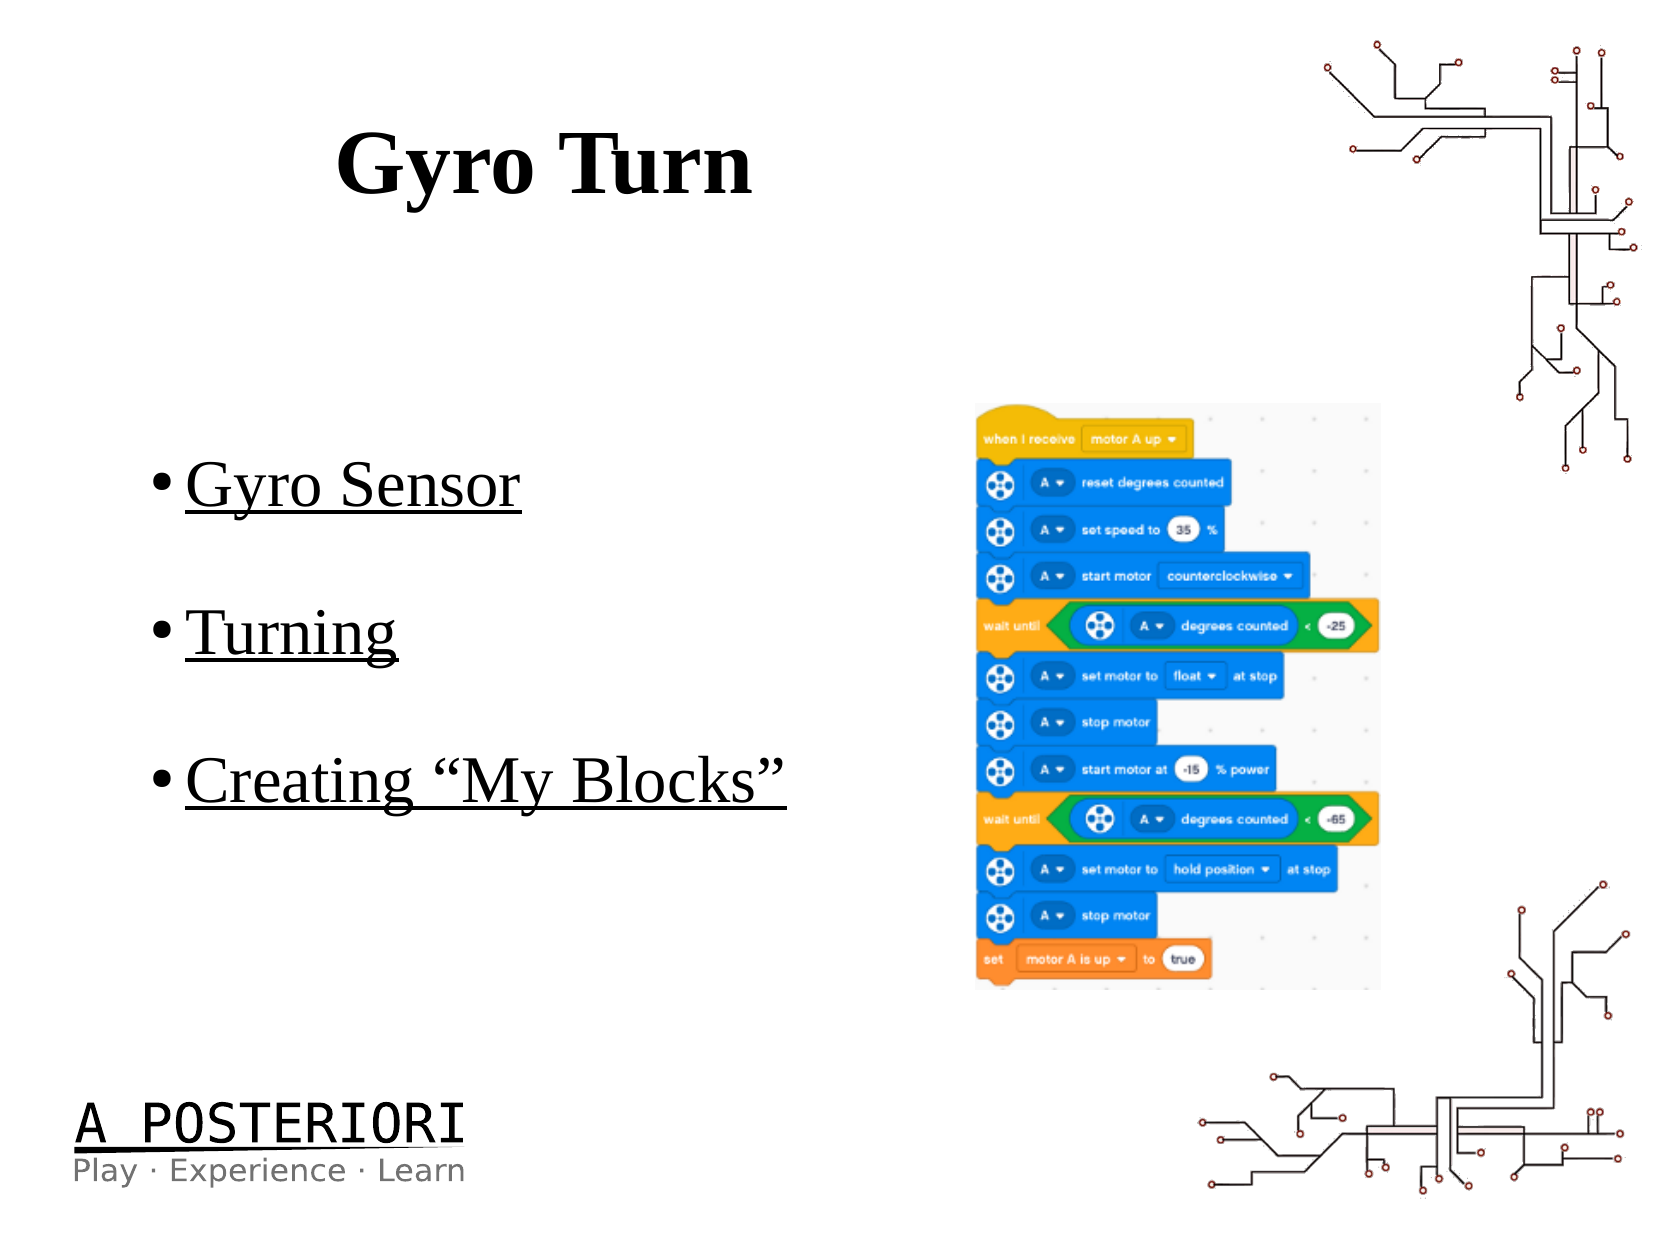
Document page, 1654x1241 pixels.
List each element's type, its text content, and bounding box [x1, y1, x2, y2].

subtitle Gyro Sensor Turning Creating “My Blocks” [150, 224, 1051, 966]
picture [975, 35, 1643, 1200]
title Gyro Turn [11, 60, 1077, 264]
